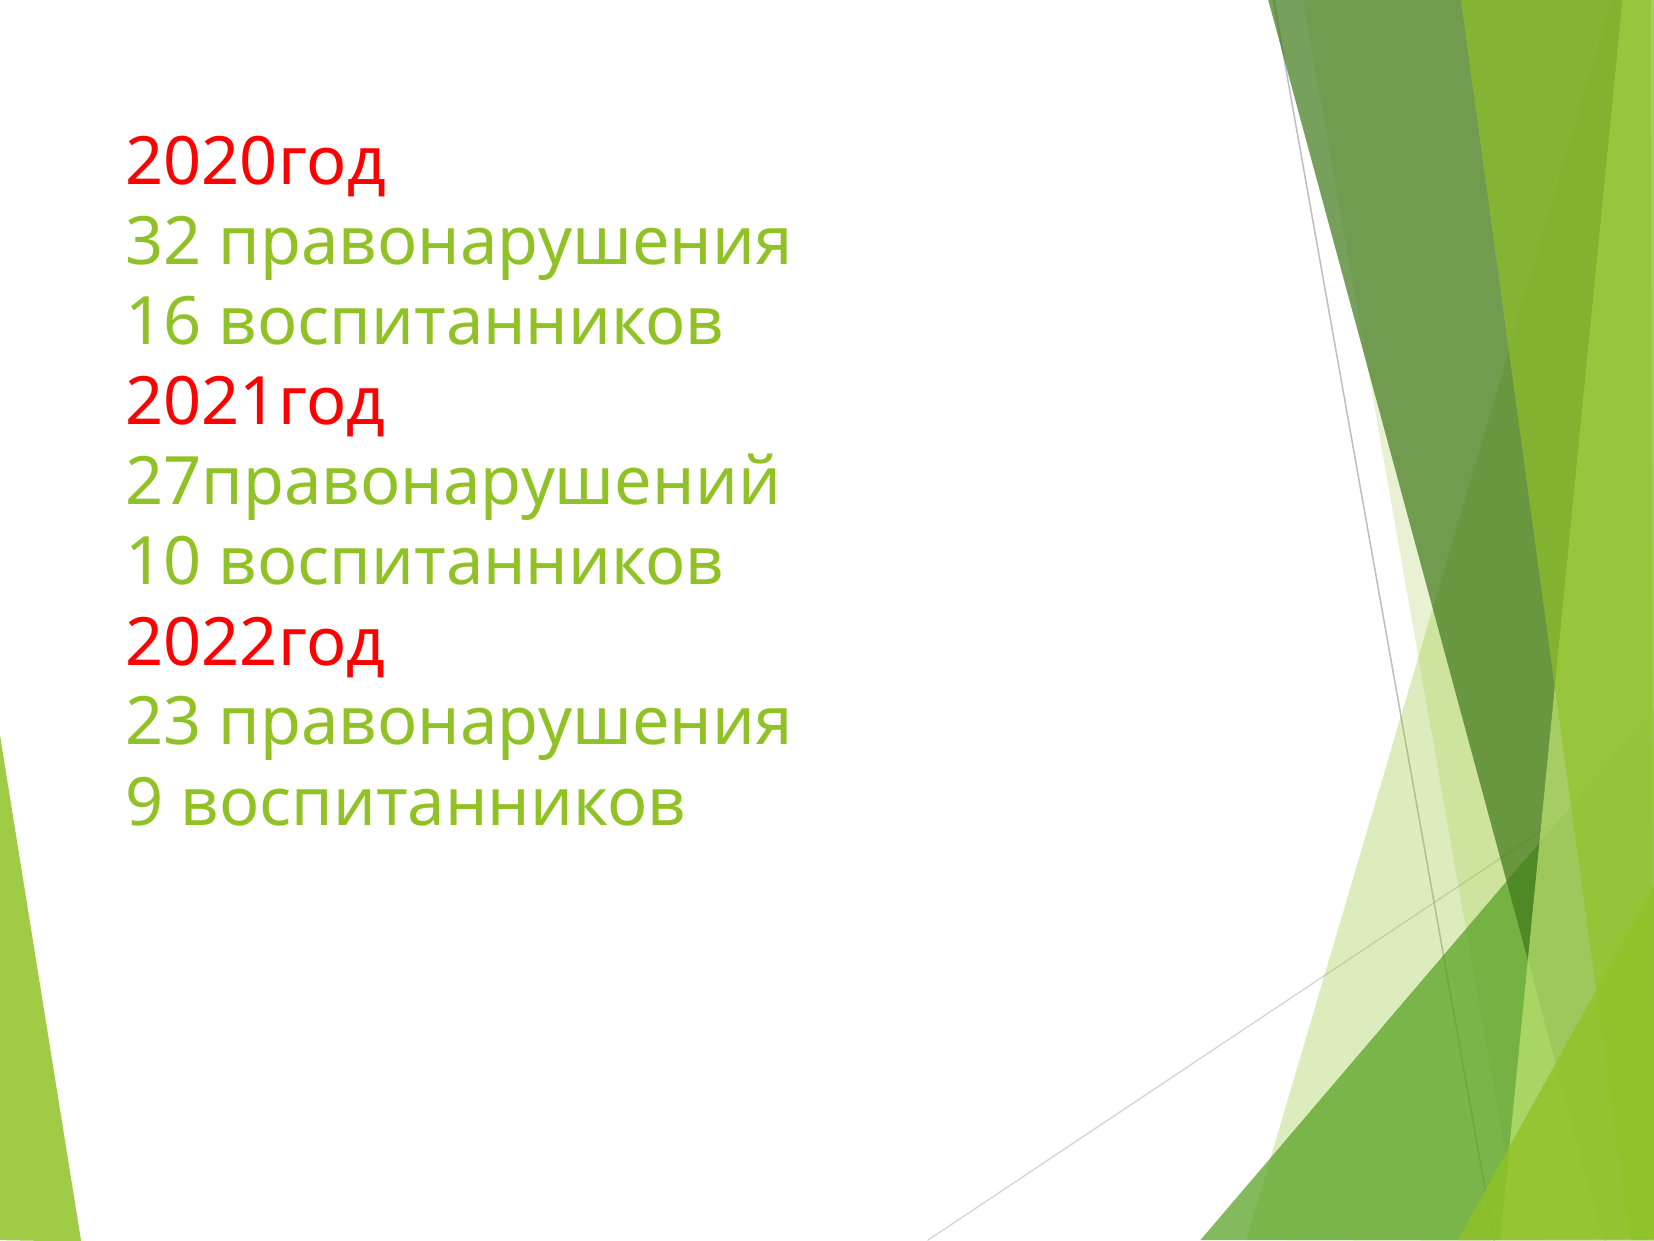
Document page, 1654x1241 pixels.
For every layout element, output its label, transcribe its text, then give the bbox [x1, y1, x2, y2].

title 2020год 32 правонарушения 16 воспитанников 2021год 27правонарушений 10 воспитанников 2022год 23 правонарушения 9 воспитанников [110, 110, 1259, 1009]
